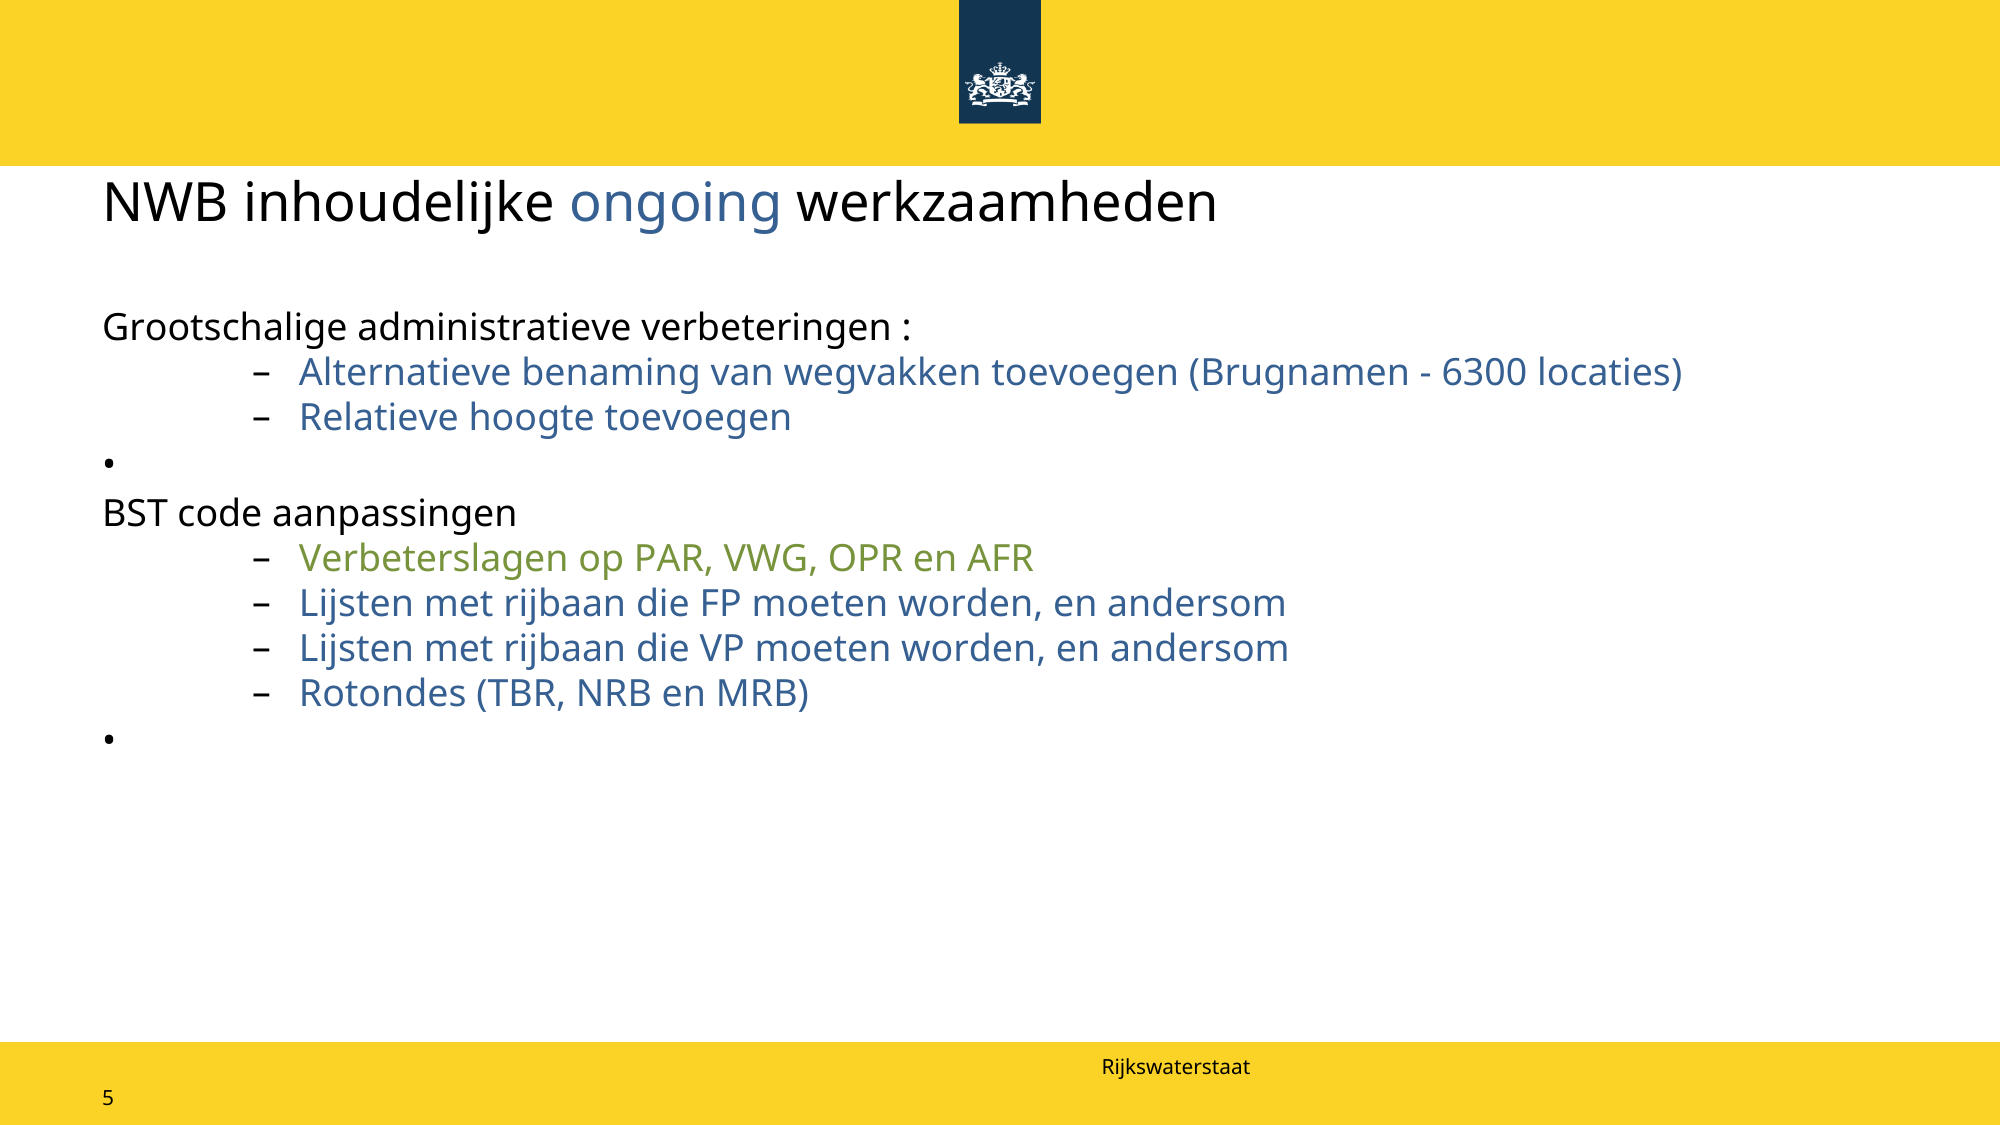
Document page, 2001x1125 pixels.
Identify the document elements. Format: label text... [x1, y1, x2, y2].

title NWB inhoudelijke ongoing werkzaamheden [102, 162, 1940, 244]
text_box 5 [102, 1084, 519, 1105]
list Grootschalige administratieve verbeteringen : Alternatieve benaming van wegvakken toevoegen (Brugnamen - 6300 locaties) Relatieve hoogte toevoegen BST code aanpassingen Verbeterslagen op PAR, VWG, OPR en AFR Lijsten met rijbaan die FP moeten worden, en andersom Lijsten met rijbaan die VP moeten worden, en andersom Rotondes (TBR, NRB en MRB) [102, 302, 1940, 1019]
